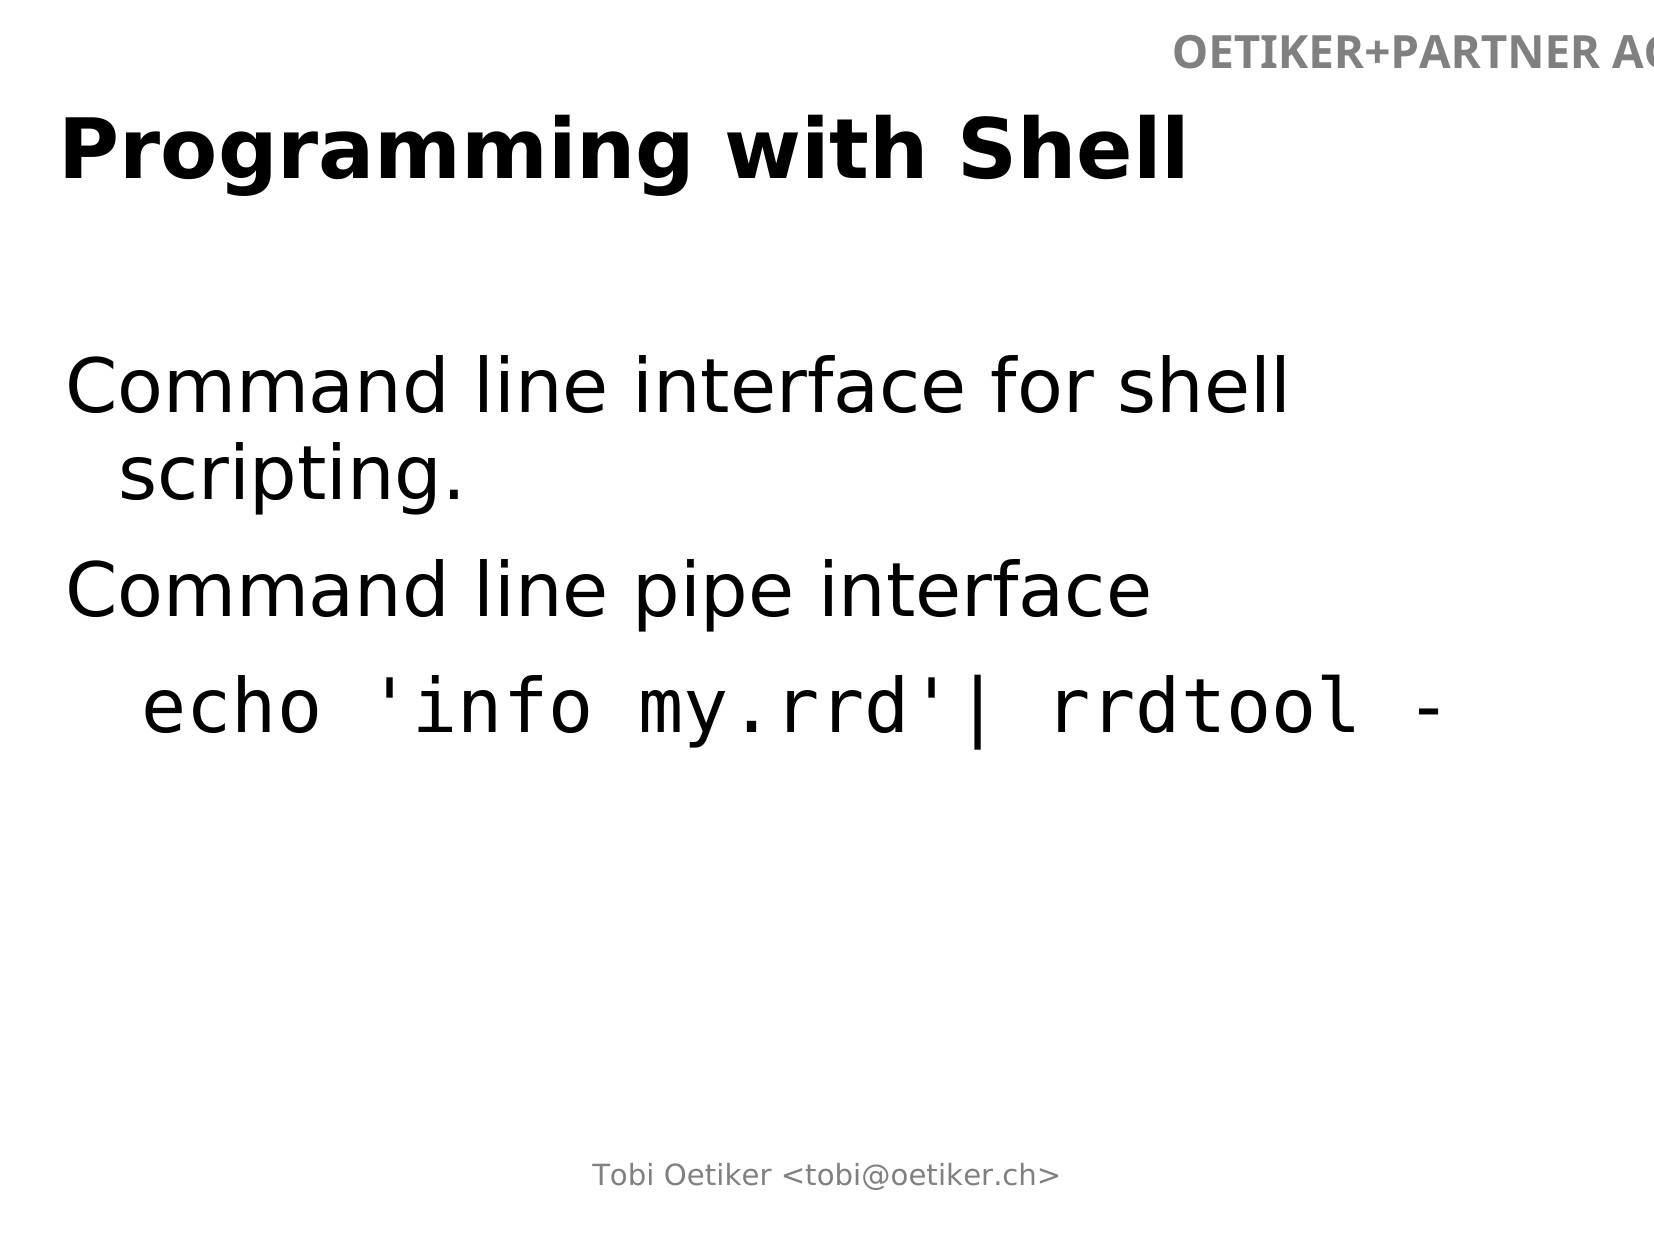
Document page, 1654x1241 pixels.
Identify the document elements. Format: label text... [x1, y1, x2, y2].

list Command line interface for shell scripting. Command line pipe interface echo 'info my.rrd'| rrdtool - [47, 342, 1568, 1097]
title Programming with Shell [59, 75, 1607, 225]
